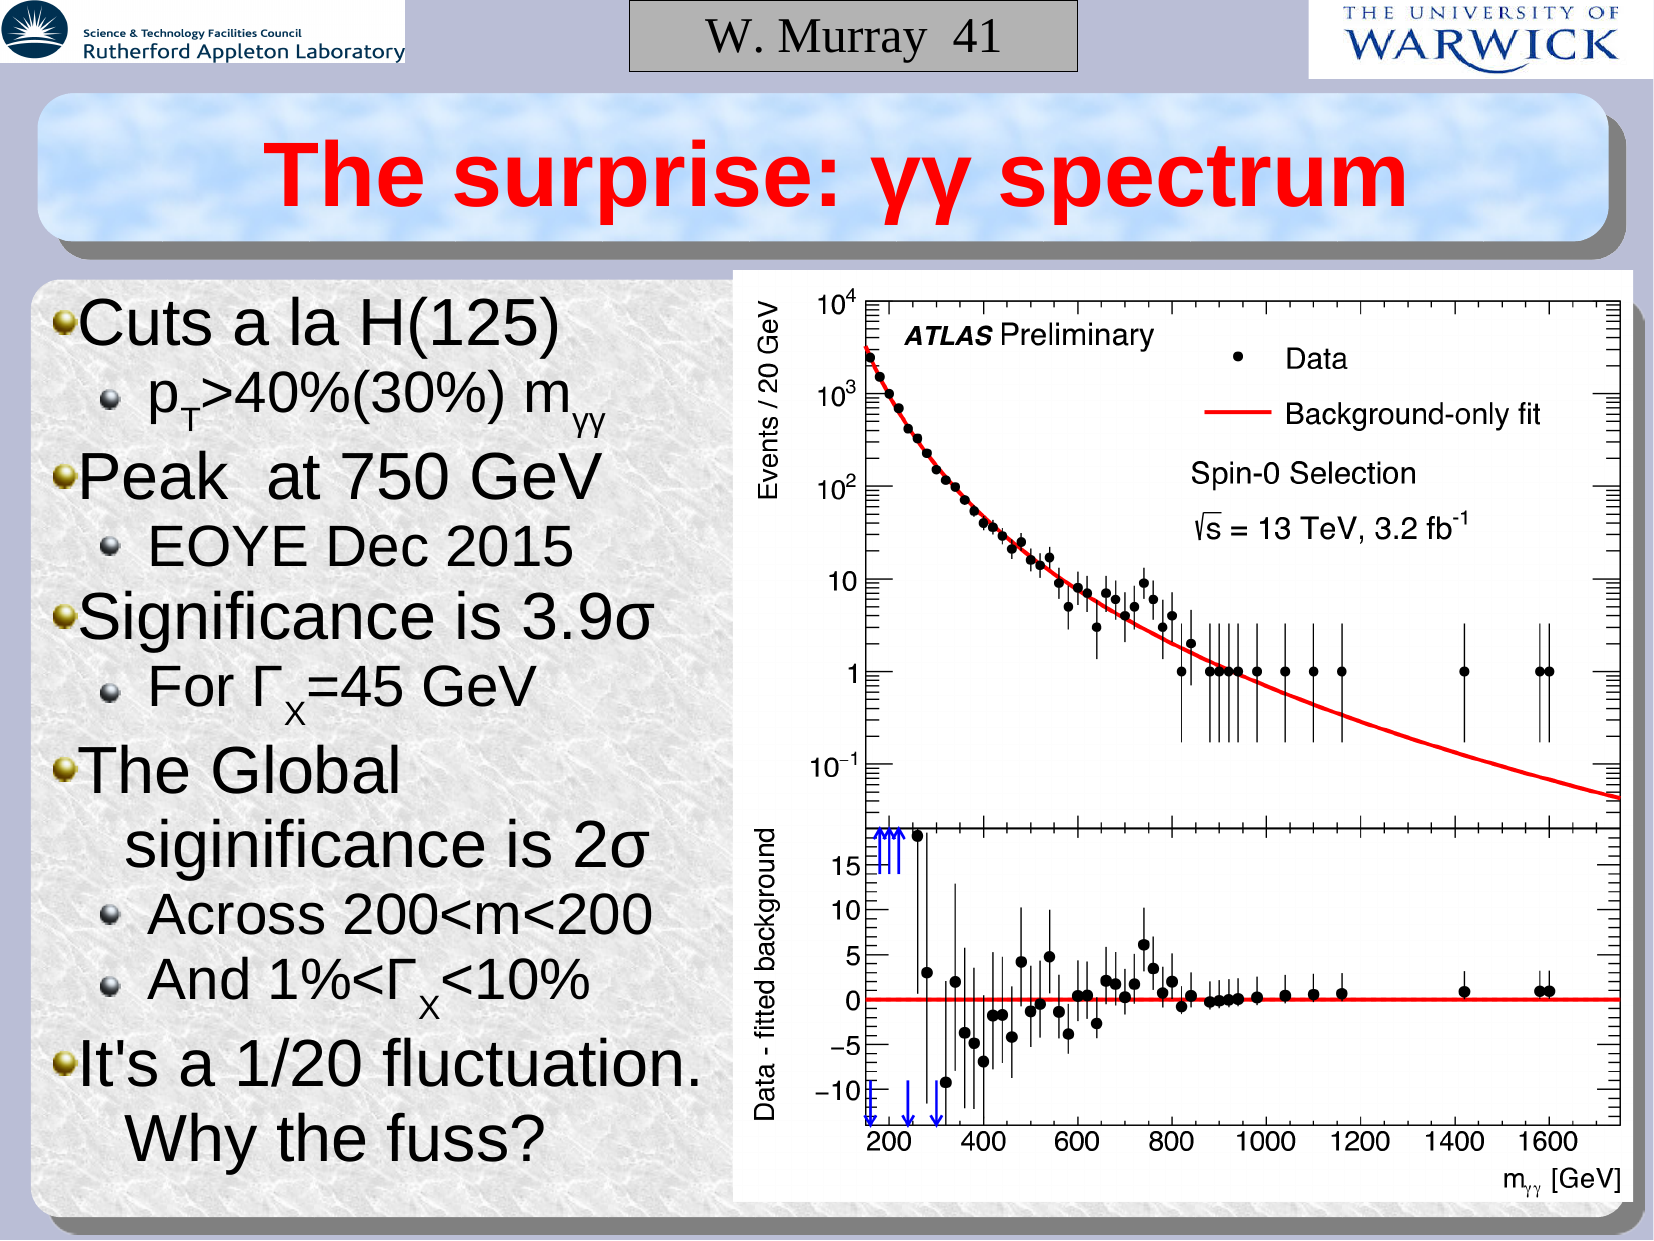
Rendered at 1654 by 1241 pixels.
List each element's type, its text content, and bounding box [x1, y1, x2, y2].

title The surprise: γγ spectrum [90, 101, 1584, 249]
picture [37, 93, 1609, 242]
list Cuts a la H(125) pT>40%(30%) mγγ Peak at 750 GeV EOYE Dec 2015 Significance is 3.9σ For ΓX=45 GeV The Global siginificance is 2σ Across 200<m<200 And 1%<ΓX<10% It's a 1/20 fluctuation. Why the fuss? [53, 285, 730, 1193]
picture [30, 270, 1634, 1218]
picture [0, 0, 405, 63]
picture [1308, 0, 1654, 79]
